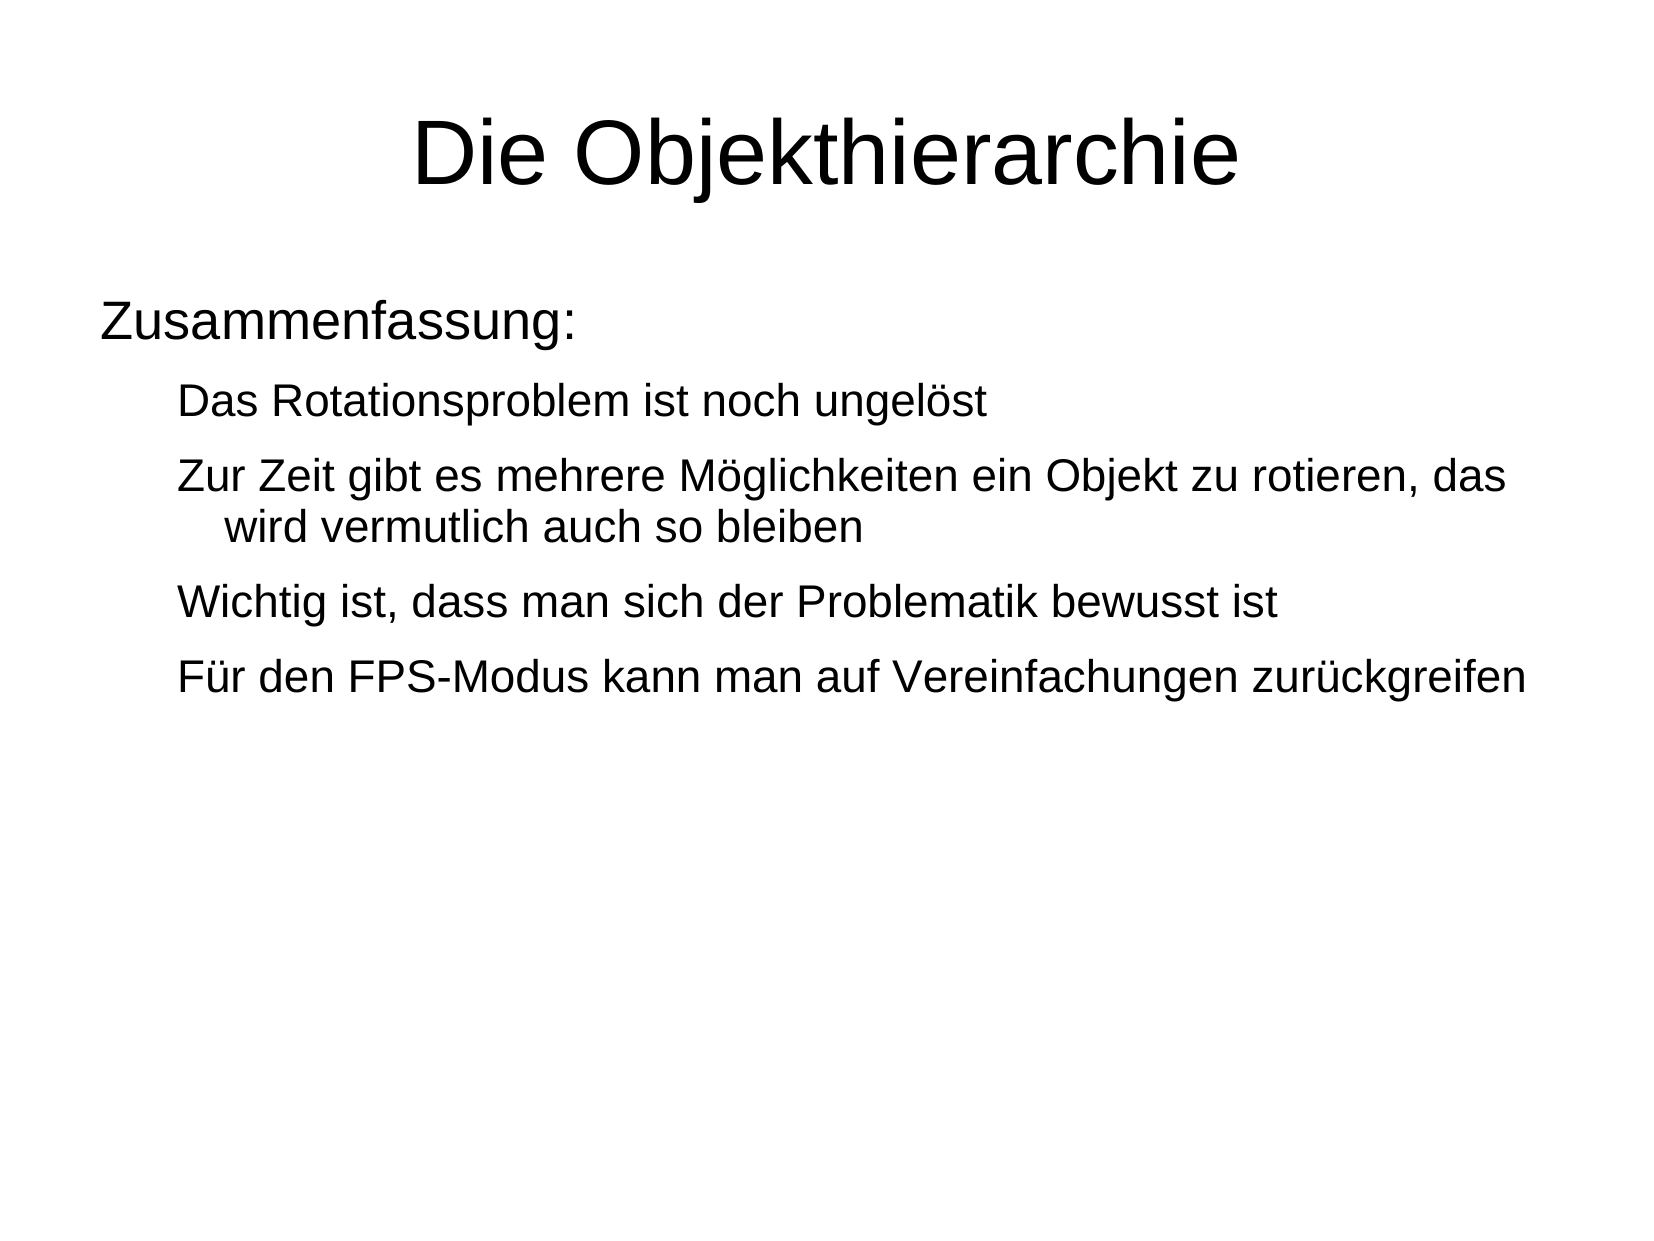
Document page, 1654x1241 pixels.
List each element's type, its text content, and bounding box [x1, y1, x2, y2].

list Zusammenfassung: Das Rotationsproblem ist noch ungelöst Zur Zeit gibt es mehrere Möglichkeiten ein Objekt zu rotieren, das wird vermutlich auch so bleiben Wichtig ist, dass man sich der Problematik bewusst ist Für den FPS-Modus kann man auf Vereinfachungen zurückgreifen [82, 290, 1571, 1094]
title Die Objekthierarchie [82, 56, 1571, 250]
